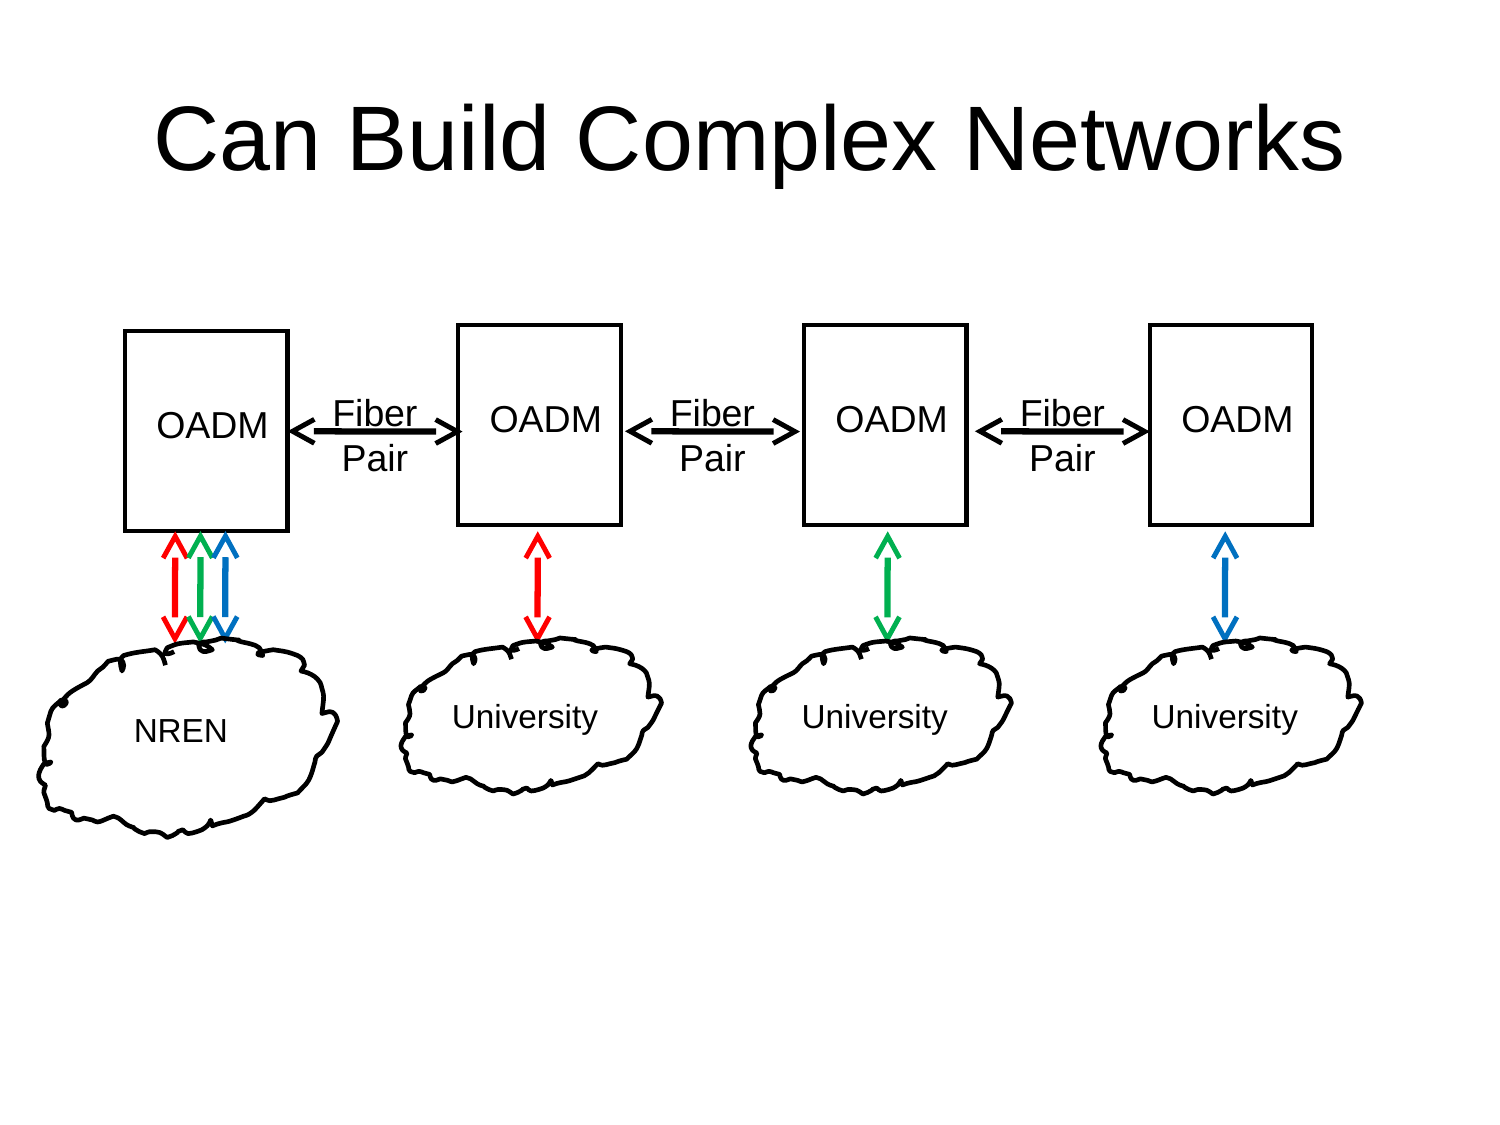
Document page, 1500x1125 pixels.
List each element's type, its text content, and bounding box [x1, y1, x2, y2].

text_box OADM [445, 387, 646, 448]
text_box University [399, 687, 651, 743]
text_box OADM [791, 387, 992, 448]
text_box University [1099, 687, 1351, 743]
text_box OADM [112, 393, 312, 455]
text_box OADM [299, 425, 312, 438]
text_box University [749, 687, 1000, 743]
title Can Build Complex Networks [75, 45, 1426, 233]
text_box Fiber Pair [650, 381, 776, 487]
text_box Fiber Pair [999, 381, 1126, 487]
text_box Fiber Pair [312, 381, 438, 487]
text_box NREN [37, 701, 325, 757]
text_box OADM [637, 426, 646, 436]
text_box OADM [1137, 387, 1338, 448]
